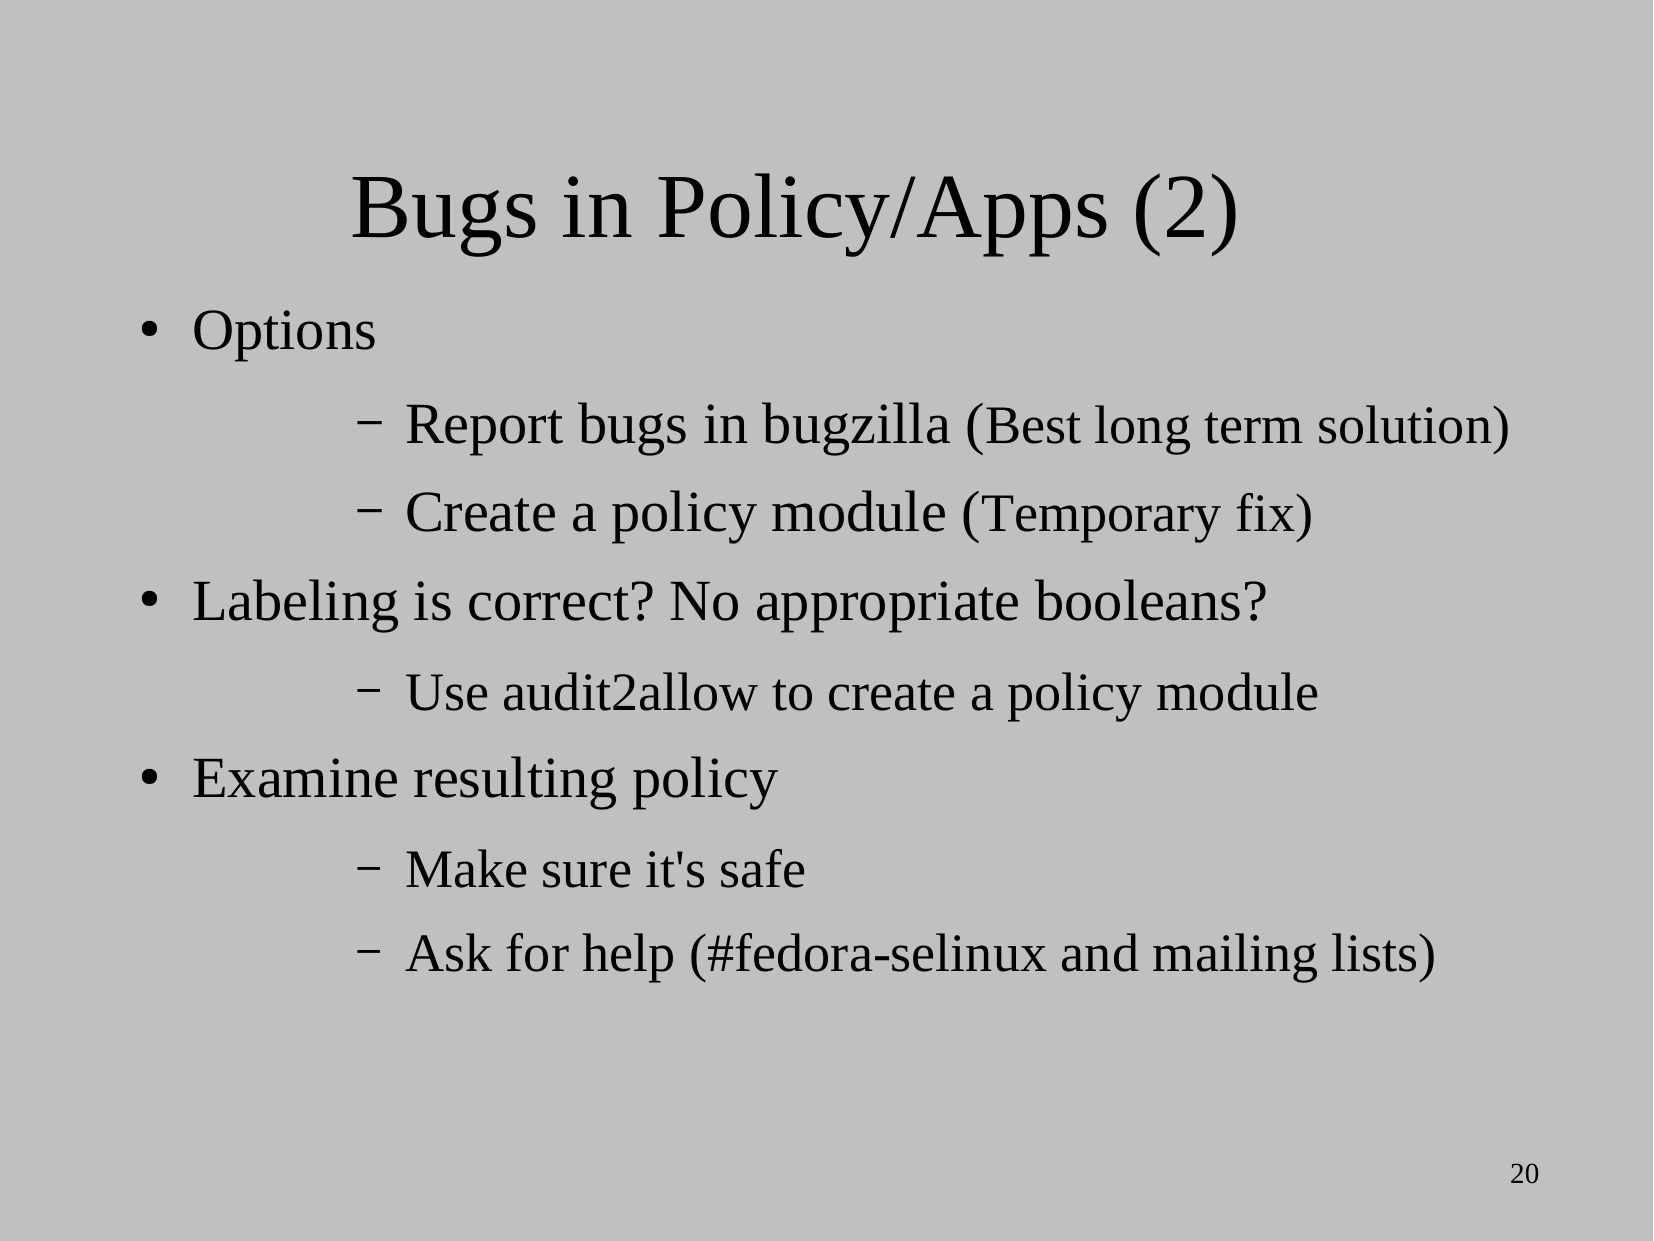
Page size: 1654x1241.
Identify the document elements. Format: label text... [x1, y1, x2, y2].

title Bugs in Policy/Apps (2) [312, 102, 1279, 297]
list Options Report bugs in bugzilla (Best long term solution) Create a policy module (Temporary fix) Labeling is correct? No appropriate booleans? Use audit2allow to create a policy module Examine resulting policy Make sure it's safe Ask for help (#fedora-selinux and mailing lists) [121, 297, 1534, 1081]
